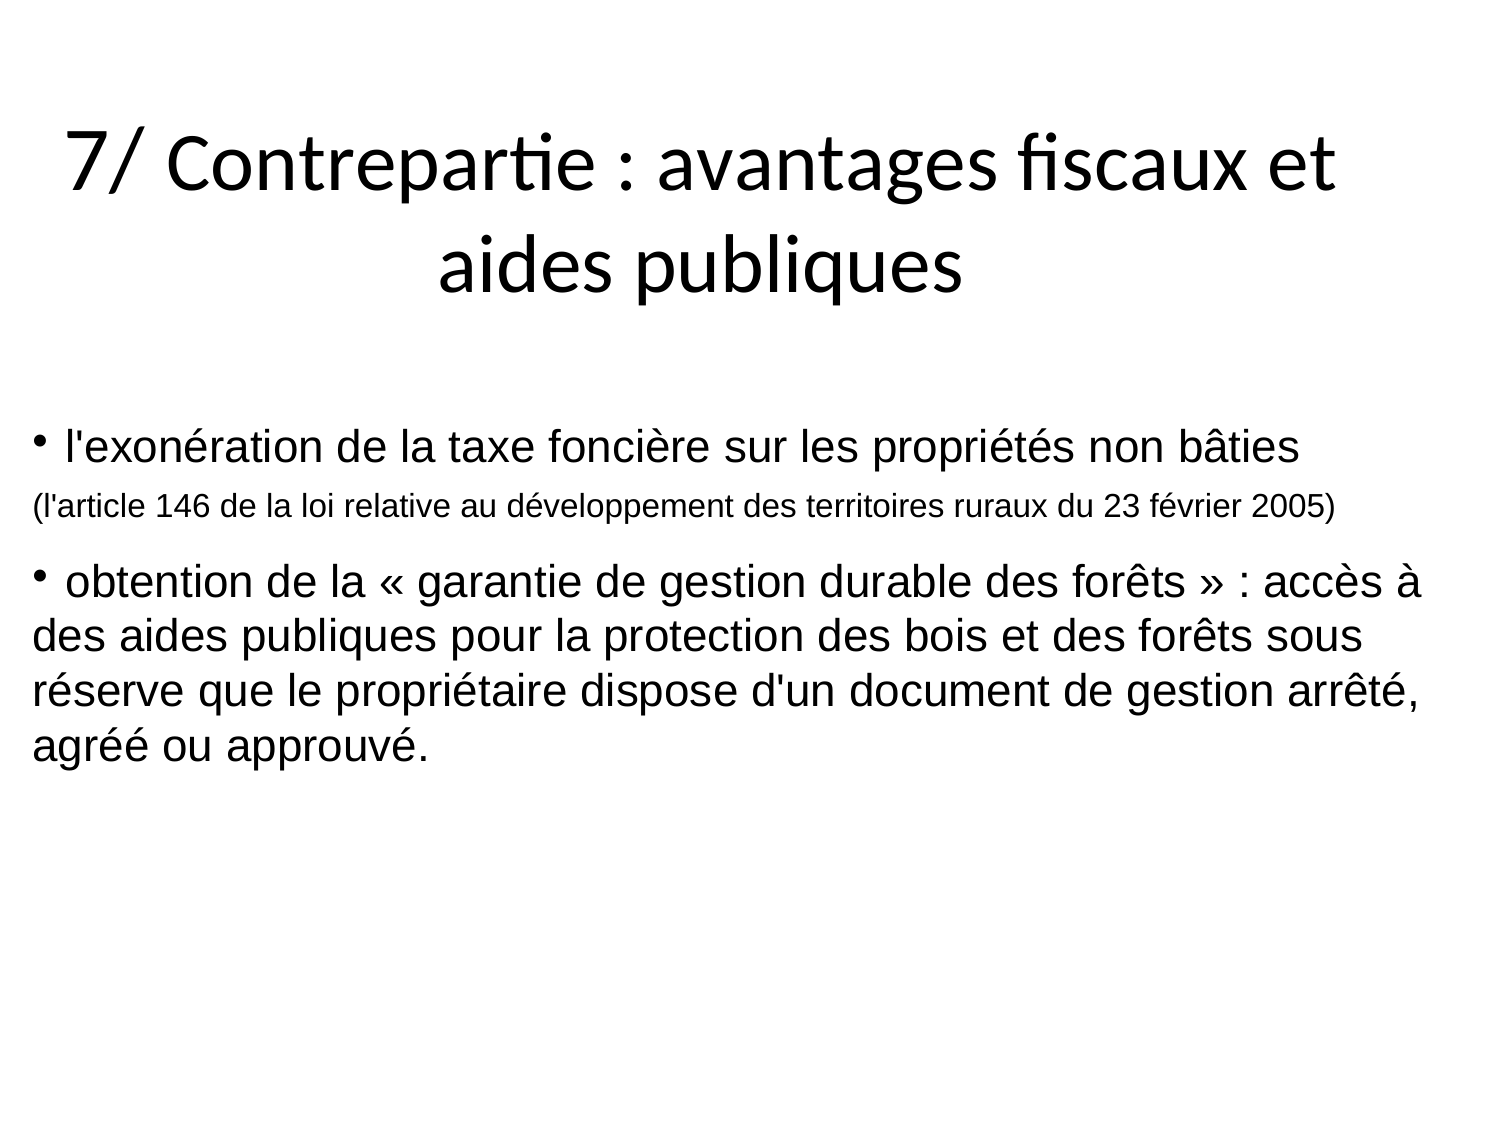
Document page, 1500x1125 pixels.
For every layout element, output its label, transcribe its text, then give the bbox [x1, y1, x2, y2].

title 7/ Contrepartie : avantages fiscaux et aides publiques [29, 0, 1392, 377]
text_box l'exonération de la taxe foncière sur les propriétés non bâties (l'article 146 de la loi relative au développement des territoires ruraux du 23 février 2005) obtention de la « garantie de gestion durable des forêts » : accès à des aides publiques pour la protection des bois et des forêts sous réserve que le propriétaire dispose d'un document de gestion arrêté, agréé ou approuvé. [17, 408, 1483, 1125]
